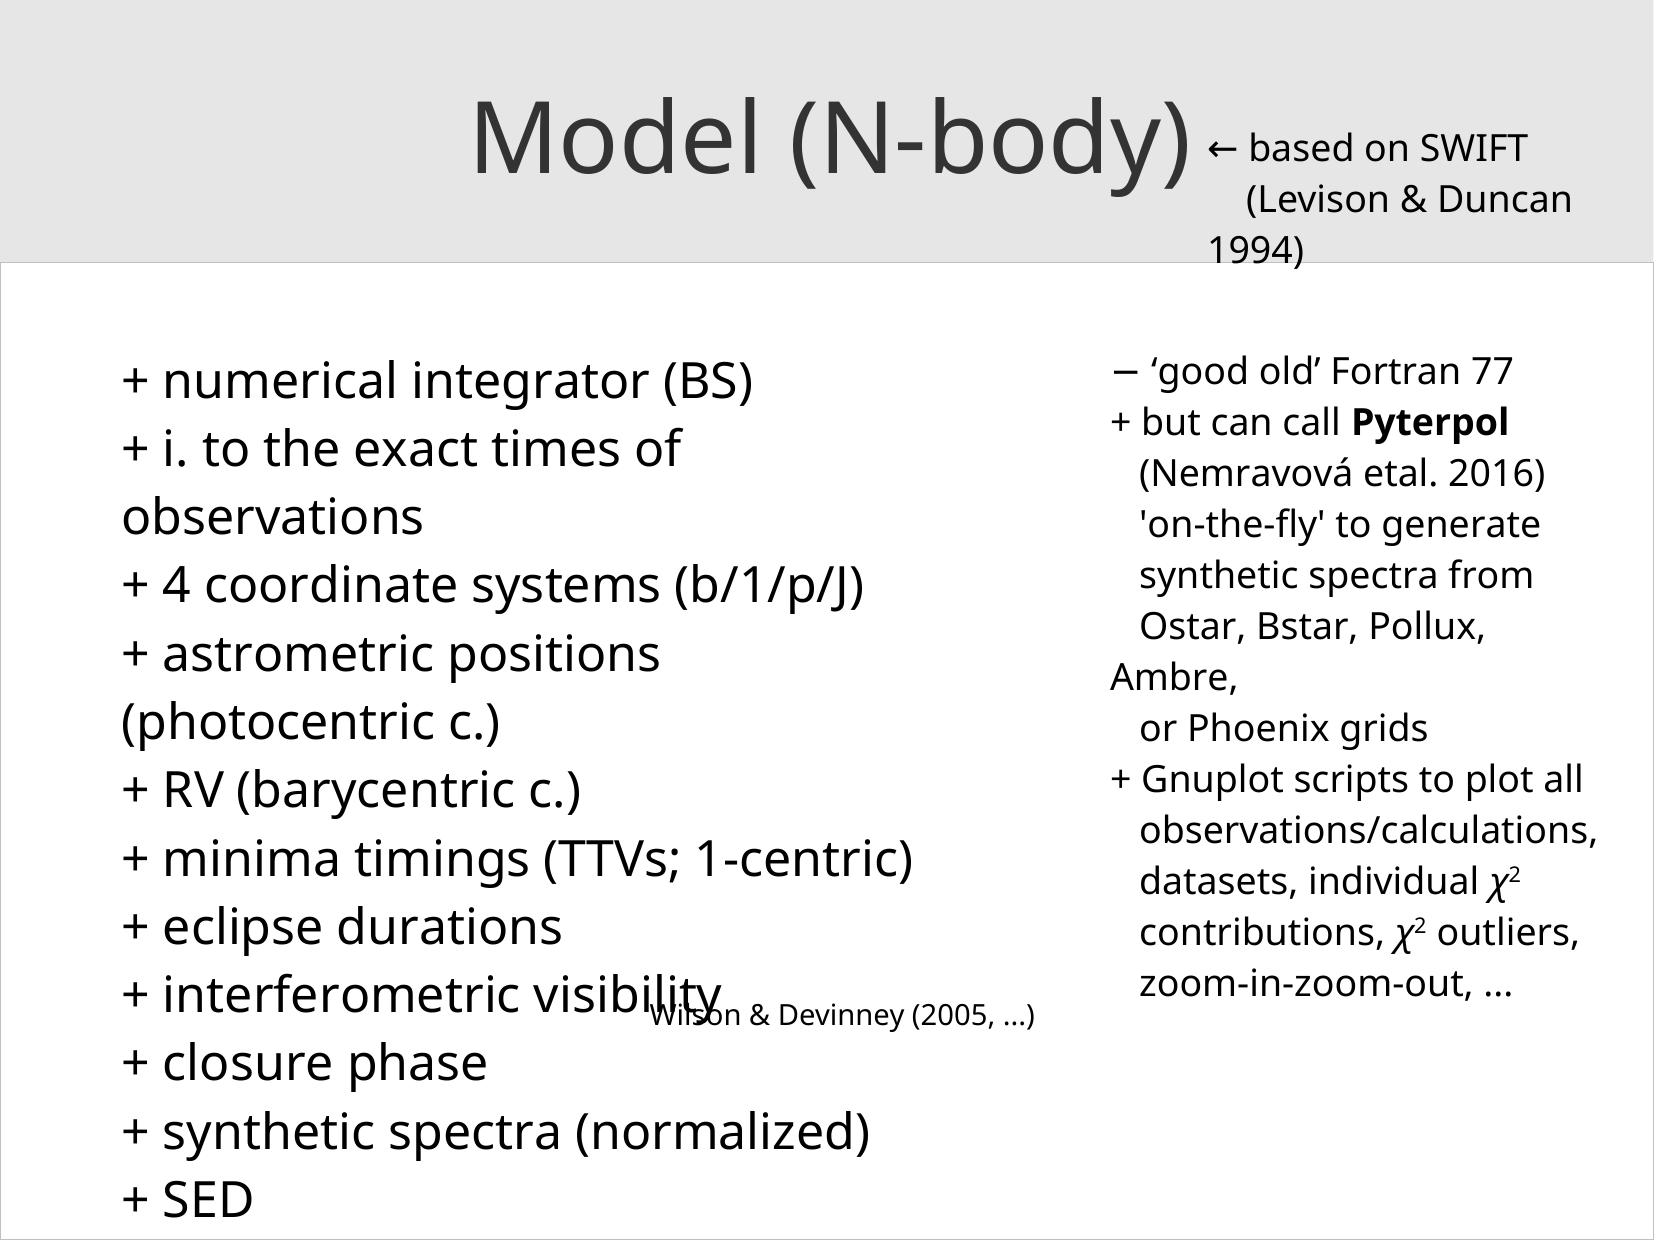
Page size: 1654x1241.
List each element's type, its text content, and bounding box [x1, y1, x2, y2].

list + numerical integrator (BS) + i. to the exact times of observations + 4 coordinate systems (b/1/p/J) + astrometric positions (photocentric c.) + RV (barycentric c.) + minima timings (TTVs; 1-centric) + eclipse durations + interferometric visibility + closure phase + synthetic spectra (normalized) + SED + optionally, lightcurves (WD code) + joint χ2, simplex, simulated annealing [121, 344, 976, 1186]
list − ‘good old’ Fortran 77 + but can call Pyterpol (Nemravová etal. 2016) 'on-the-fly' to generate synthetic spectra from Ostar, Bstar, Pollux, Ambre, or Phoenix grids + Gnuplot scripts to plot all observations/calculations, datasets, individual χ2 contributions, χ2 outliers, zoom-in-zoom-out, ... [1110, 344, 1606, 1186]
title Model (N-body) [124, 31, 1537, 239]
text_box ← based on SWIFT (Levison & Duncan 1994) [1192, 114, 1636, 271]
text_box Wilson & Devinney (2005, ...) [627, 987, 1006, 1039]
